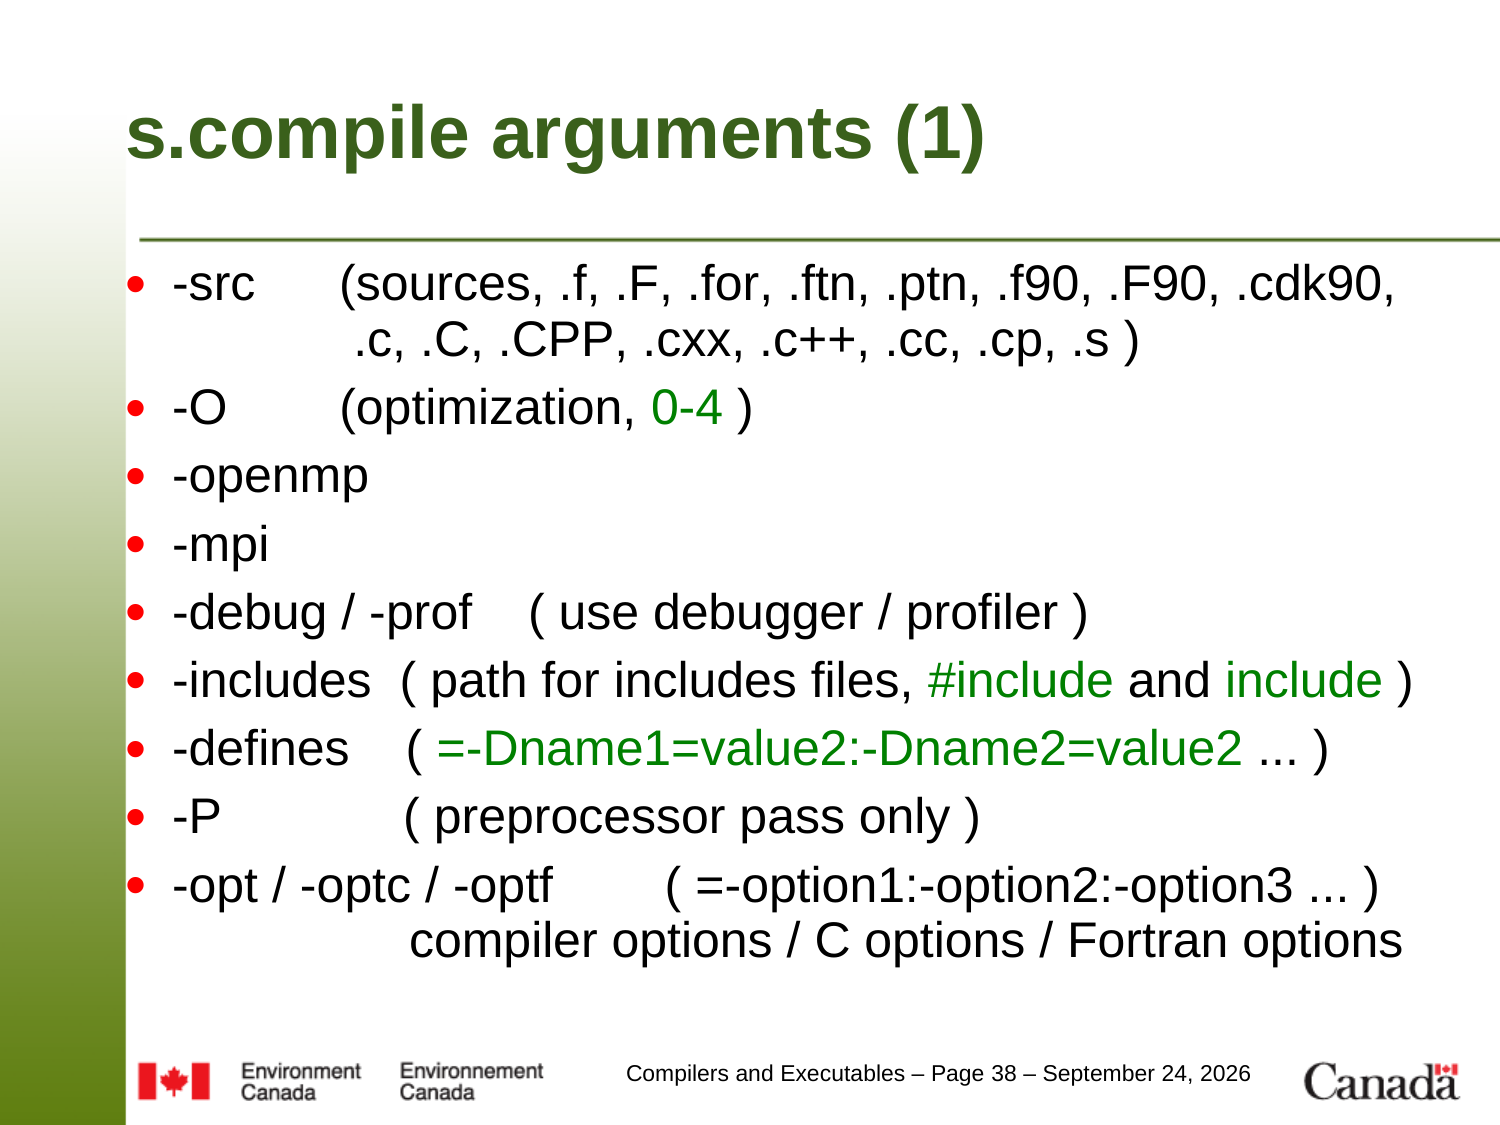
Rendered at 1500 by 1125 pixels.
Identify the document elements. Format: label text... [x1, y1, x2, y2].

title s.compile arguments (1) [125, 52, 1463, 213]
picture [0, 0, 1500, 1125]
list -src (sources, .f, .F, .for, .ftn, .ptn, .f90, .F90, .cdk90, .c, .C, .CPP, .cxx, .c++, .cc, .cp, .s ) -O (optimization, 0-4 ) -openmp -mpi -debug / -prof ( use debugger / profiler ) -includes ( path for includes files, #include and include ) -defines ( =-Dname1=value2:-Dname2=value2 ... ) -P ( preprocessor pass only ) -opt / -optc / -optf ( =-option1:-option2:-option3 ... ) compiler options / C options / Fortran options [125, 255, 1463, 1009]
